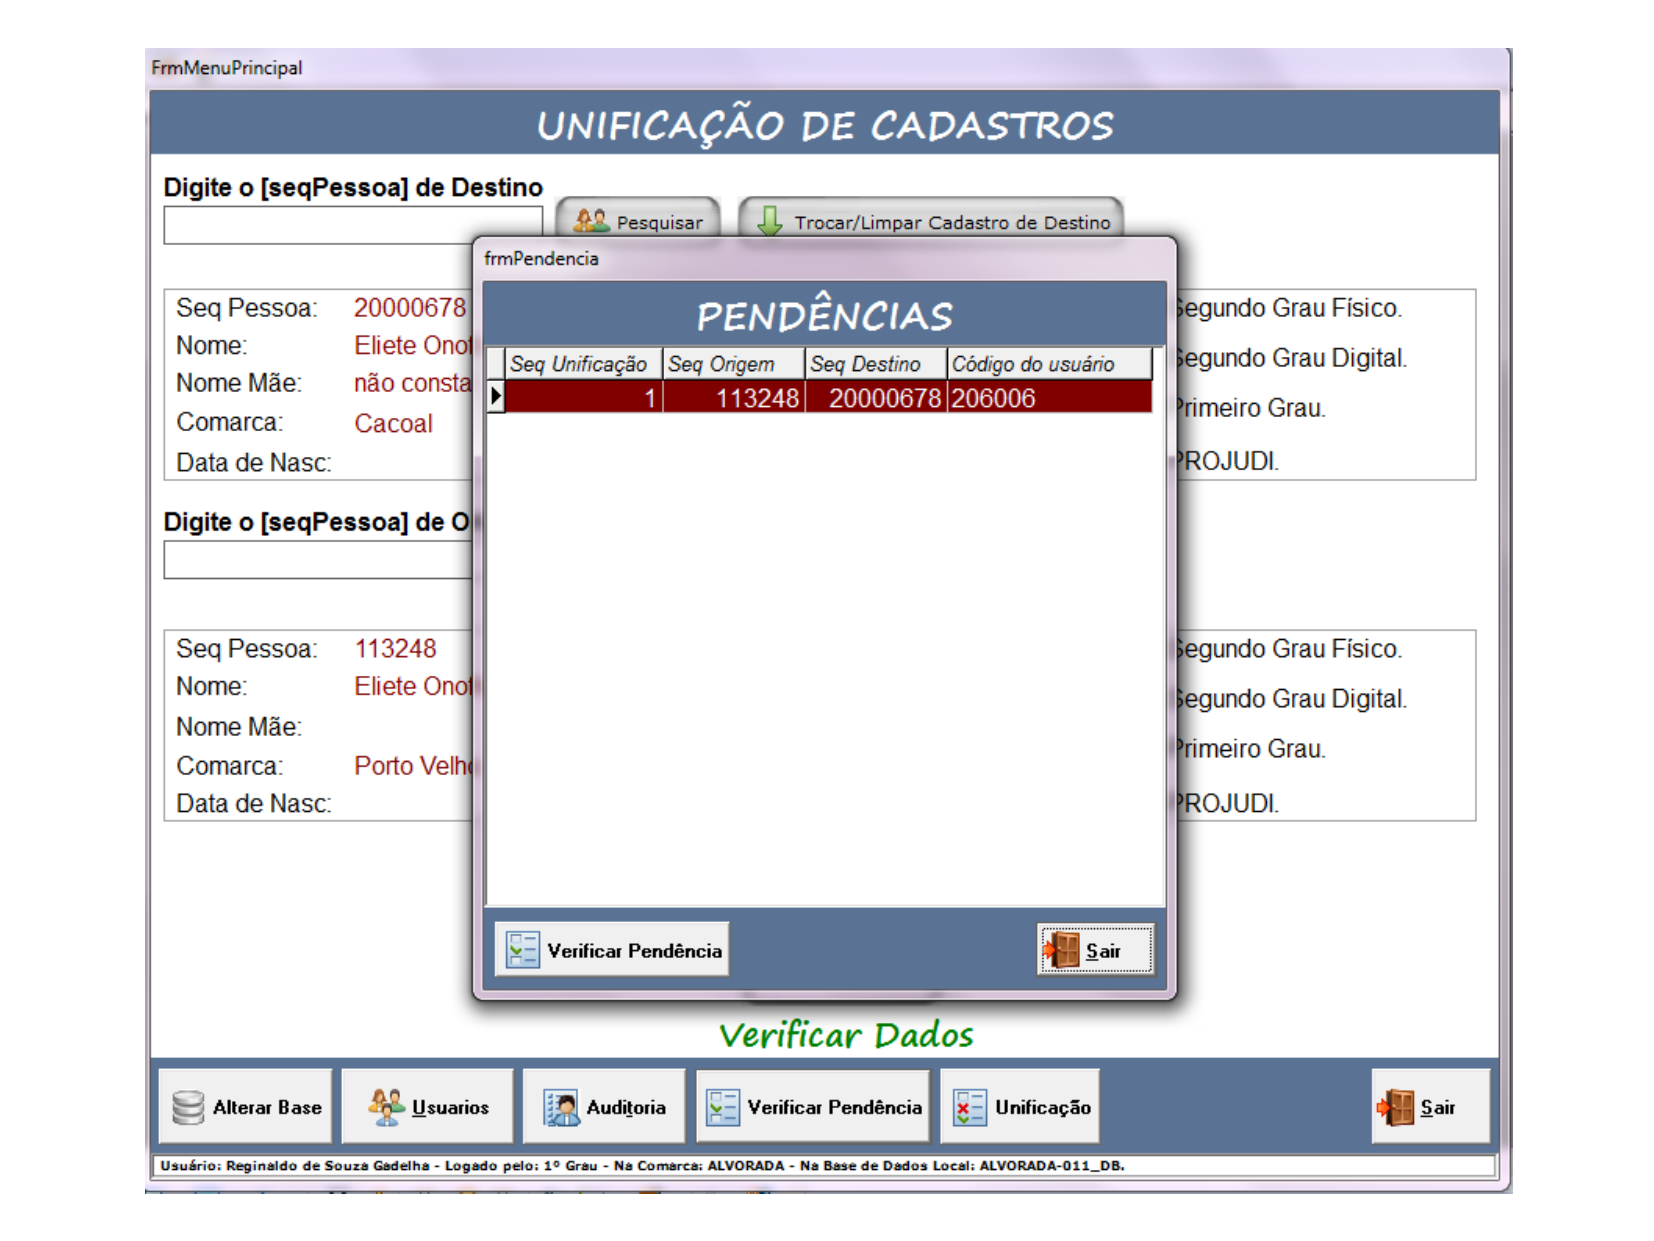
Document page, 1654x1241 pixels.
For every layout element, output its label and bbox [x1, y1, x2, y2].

picture [145, 48, 1513, 1194]
